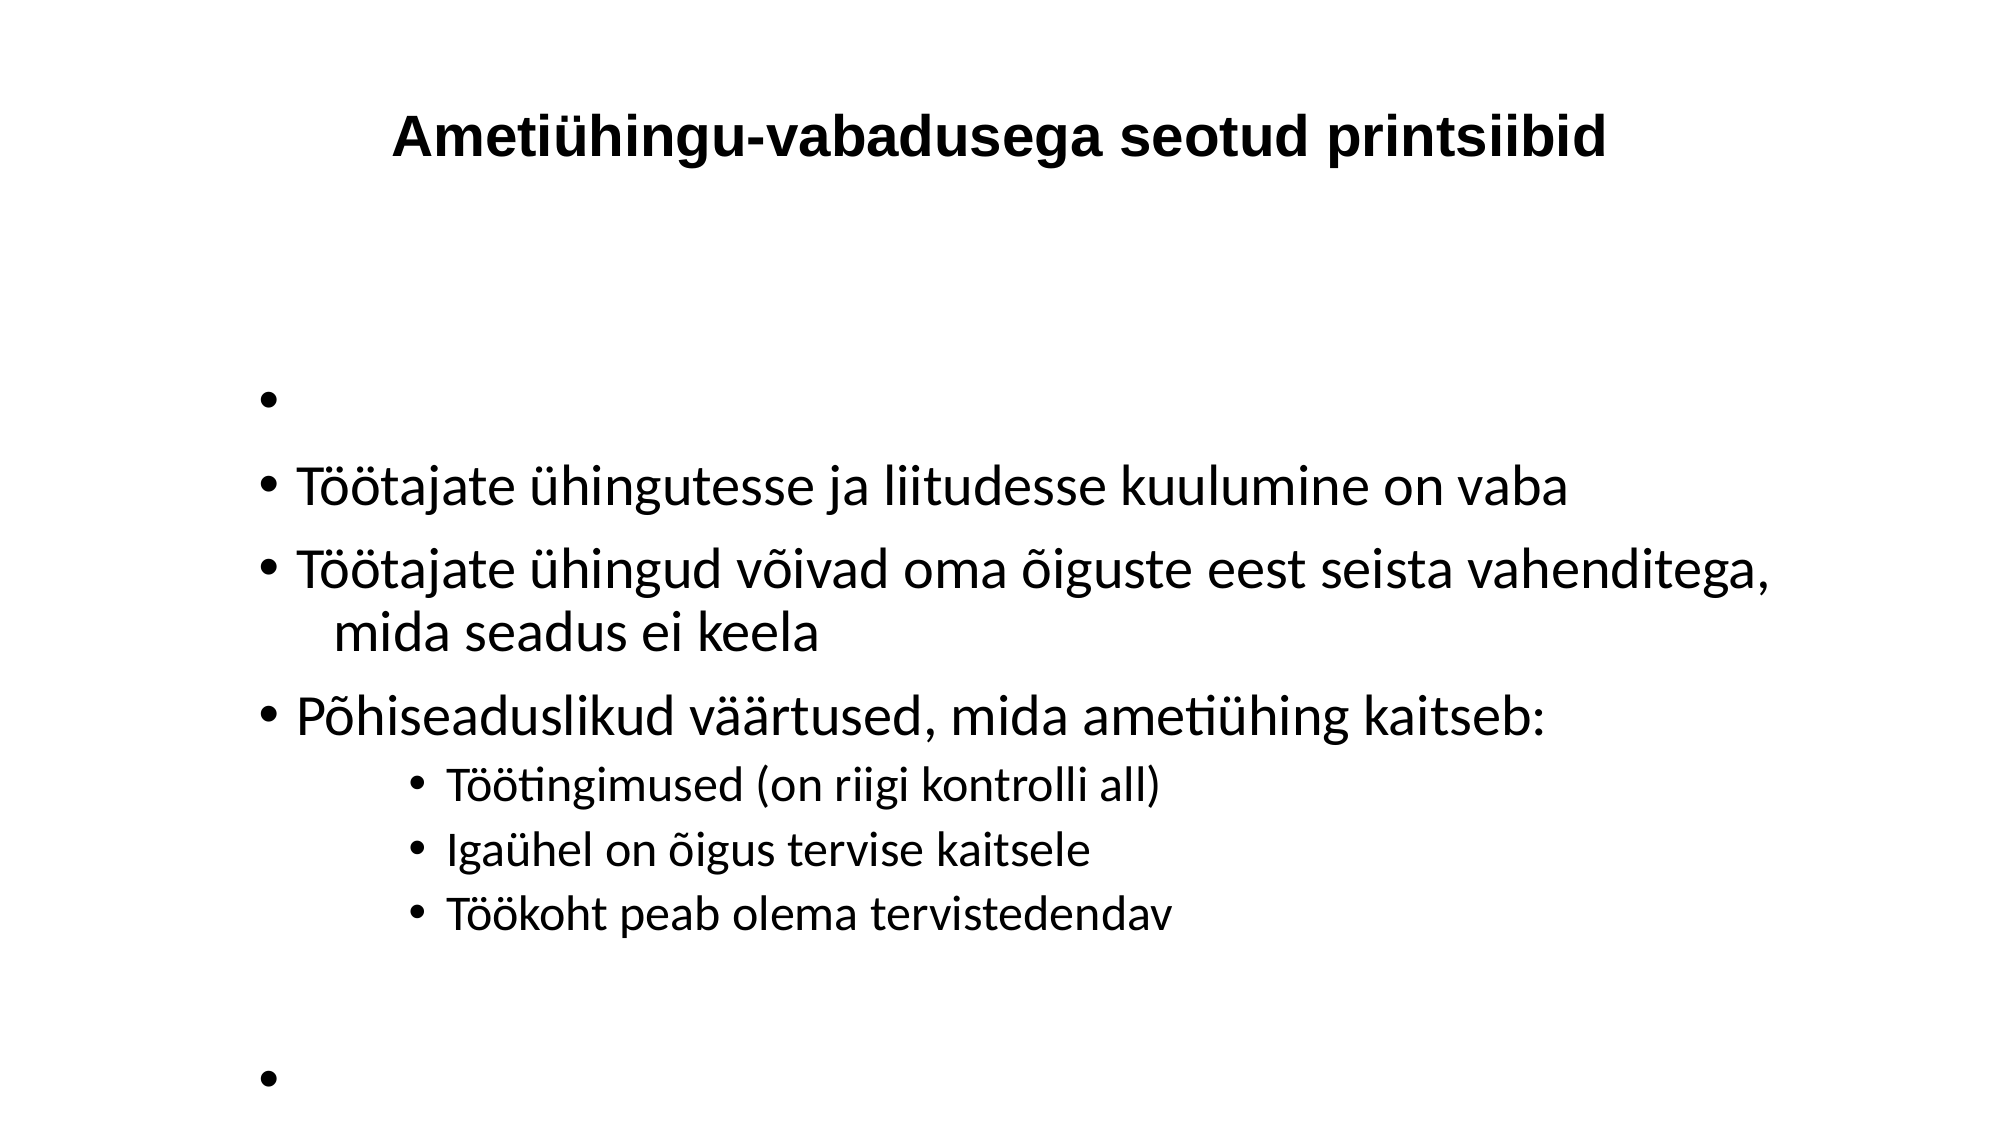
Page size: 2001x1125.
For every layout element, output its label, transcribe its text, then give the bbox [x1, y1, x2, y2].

list Töötajate ühingutesse ja liitudesse kuulumine on vaba Töötajate ühingud võivad oma õiguste eest seista vahenditega, mida seadus ei keela Põhiseaduslikud väärtused, mida ametiühing kaitseb: Töötingimused (on riigi kontrolli all) Igaühel on õigus tervise kaitsele Töökoht peab olema tervistedendav [243, 356, 1887, 950]
title Ametiühingu-vabadusega seotud printsiibid [137, 59, 1863, 278]
